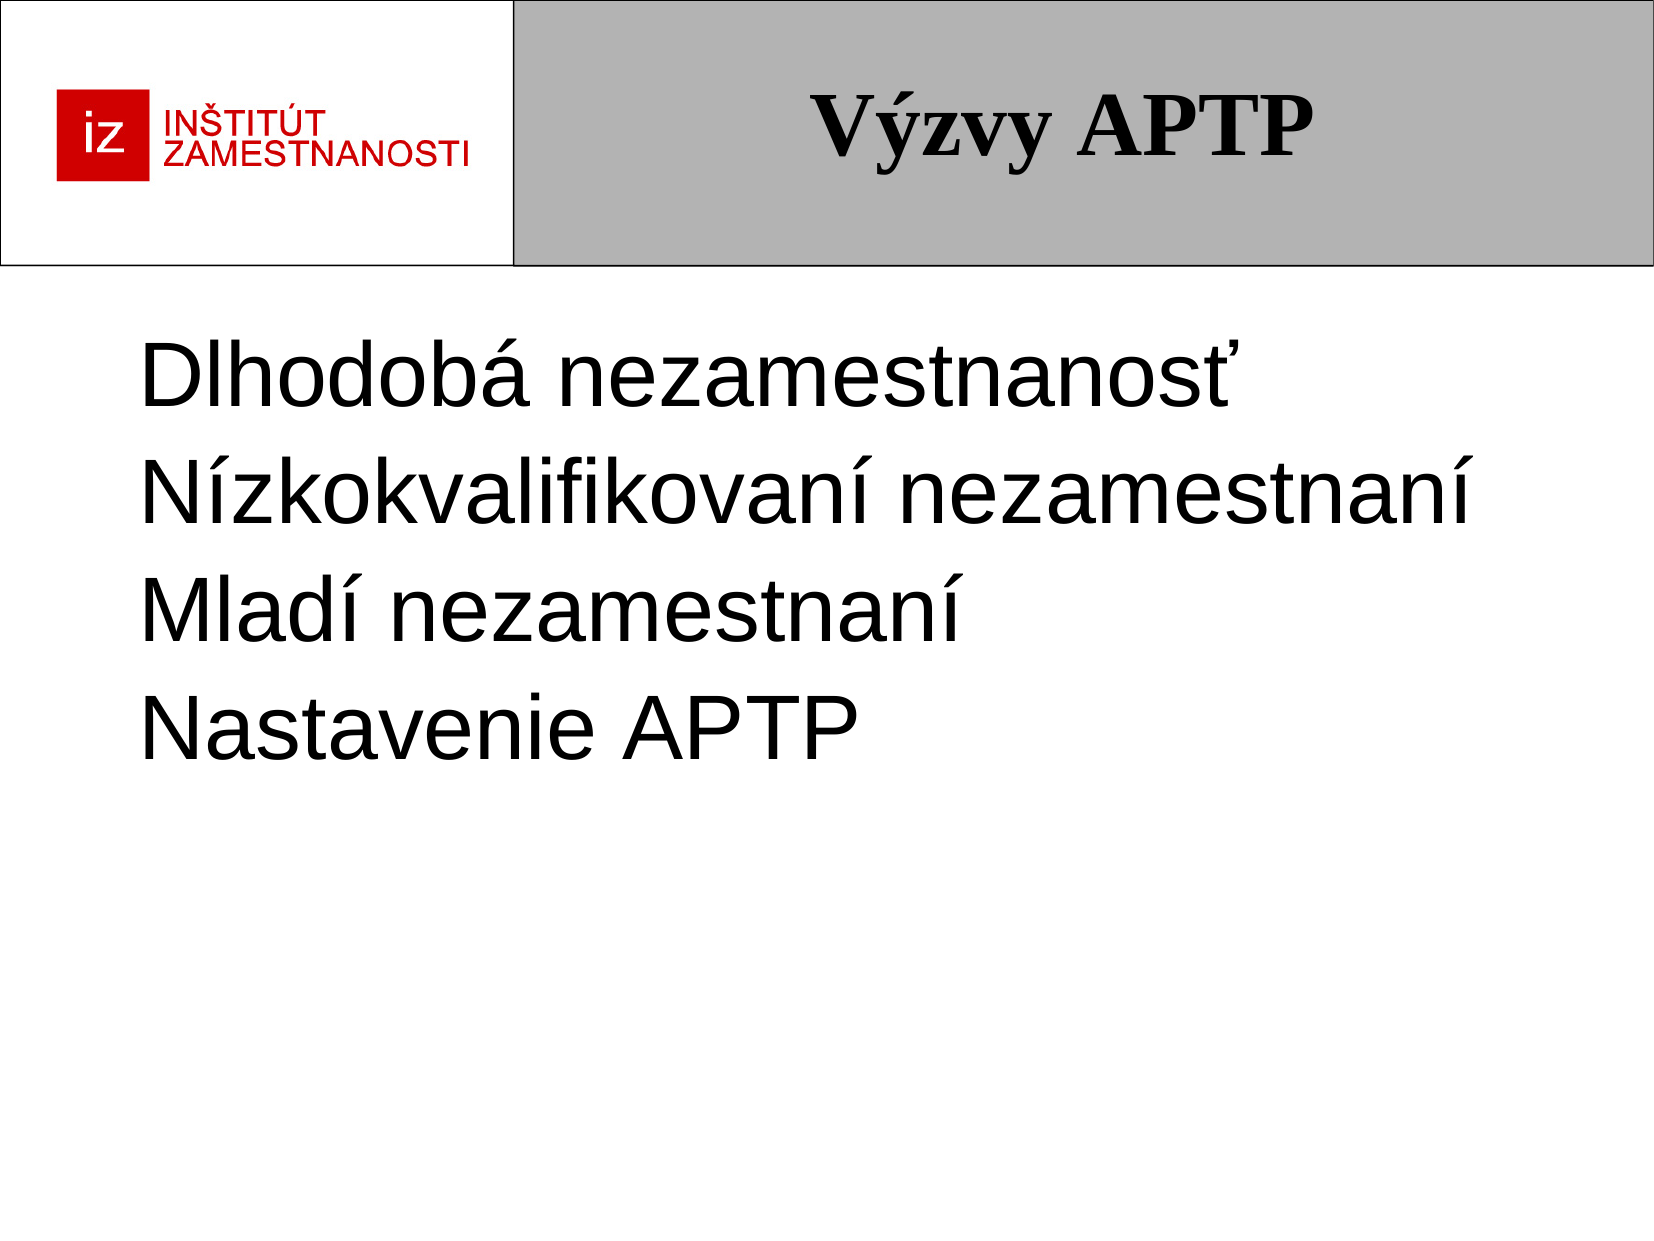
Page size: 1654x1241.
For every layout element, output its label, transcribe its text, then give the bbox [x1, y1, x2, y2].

title Výzvy APTP [560, 29, 1565, 237]
picture [5, 8, 513, 257]
text_box [0, 0, 1654, 266]
list Dlhodobá nezamestnanosť Nízkokvalifikovaní nezamestnaní Mladí nezamestnaní Nastavenie APTP [121, 344, 1534, 1127]
